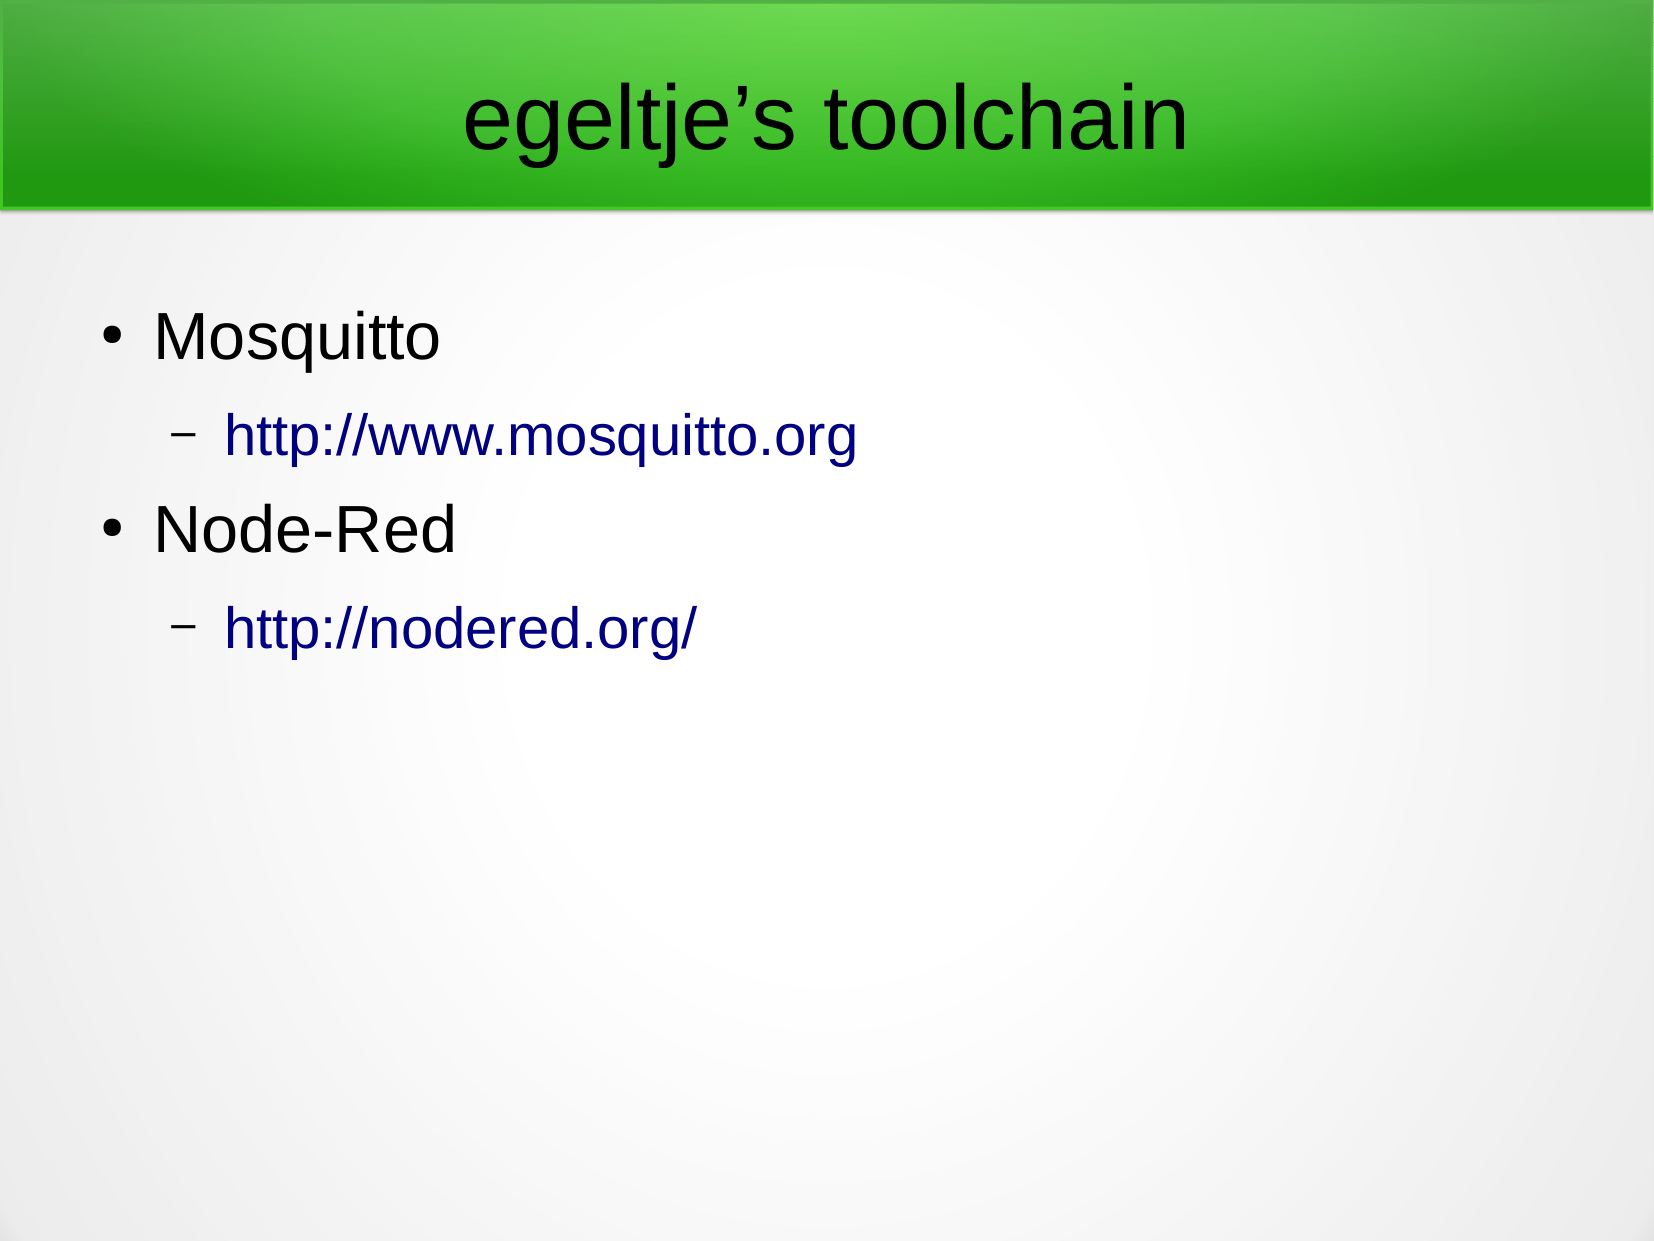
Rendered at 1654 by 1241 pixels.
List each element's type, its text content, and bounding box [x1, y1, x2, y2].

list Mosquitto http://www.mosquitto.org Node-Red http://nodered.org/ [82, 299, 1571, 1019]
title egeltje’s toolchain [82, 47, 1571, 189]
